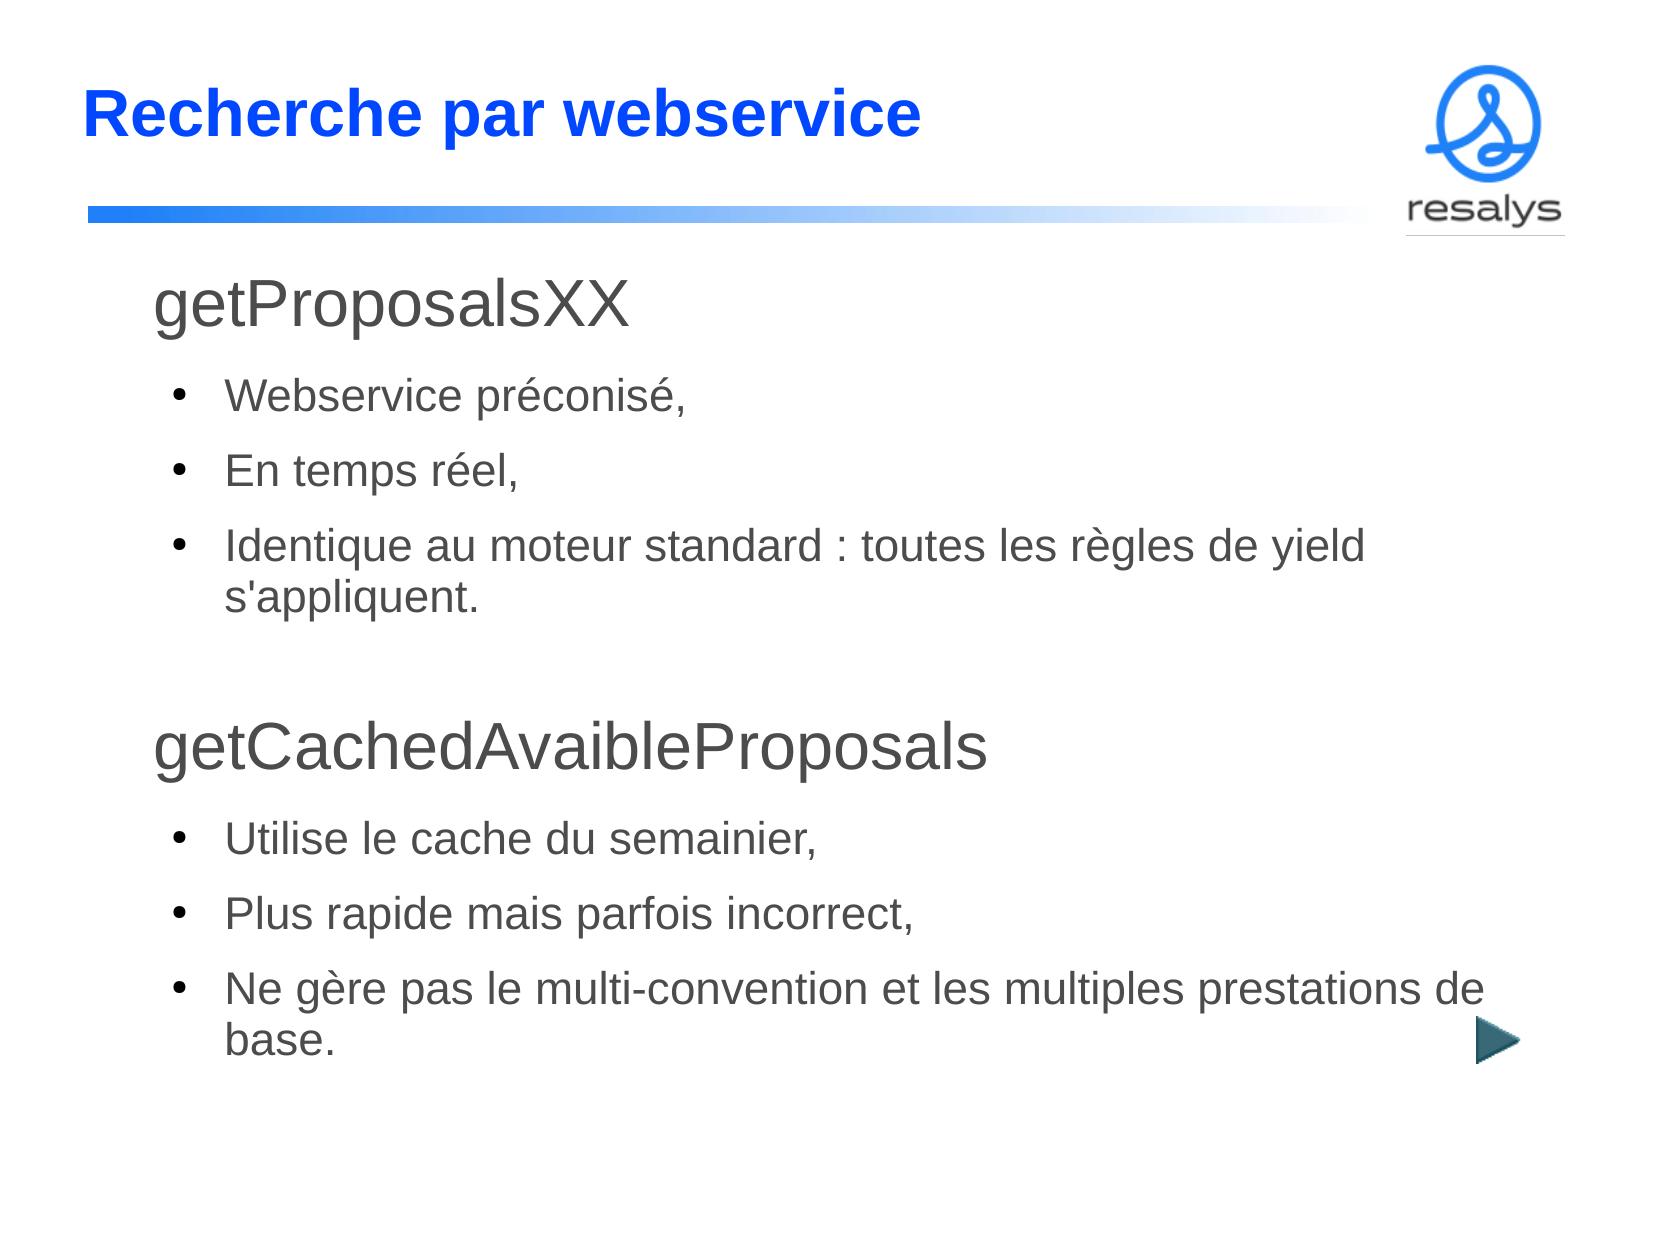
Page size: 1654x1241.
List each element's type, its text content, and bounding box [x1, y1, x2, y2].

picture [1476, 1016, 1524, 1064]
list getProposalsXX Webservice préconisé, En temps réel, Identique au moteur standard : toutes les règles de yield s'appliquent. [82, 265, 1571, 680]
list getCachedAvaibleProposals Utilise le cache du semainier, Plus rapide mais parfois incorrect, Ne gère pas le multi-convention et les multiples prestations de base. [82, 708, 1571, 1109]
title Recherche par webservice [82, 49, 1359, 178]
picture [88, 58, 1565, 237]
